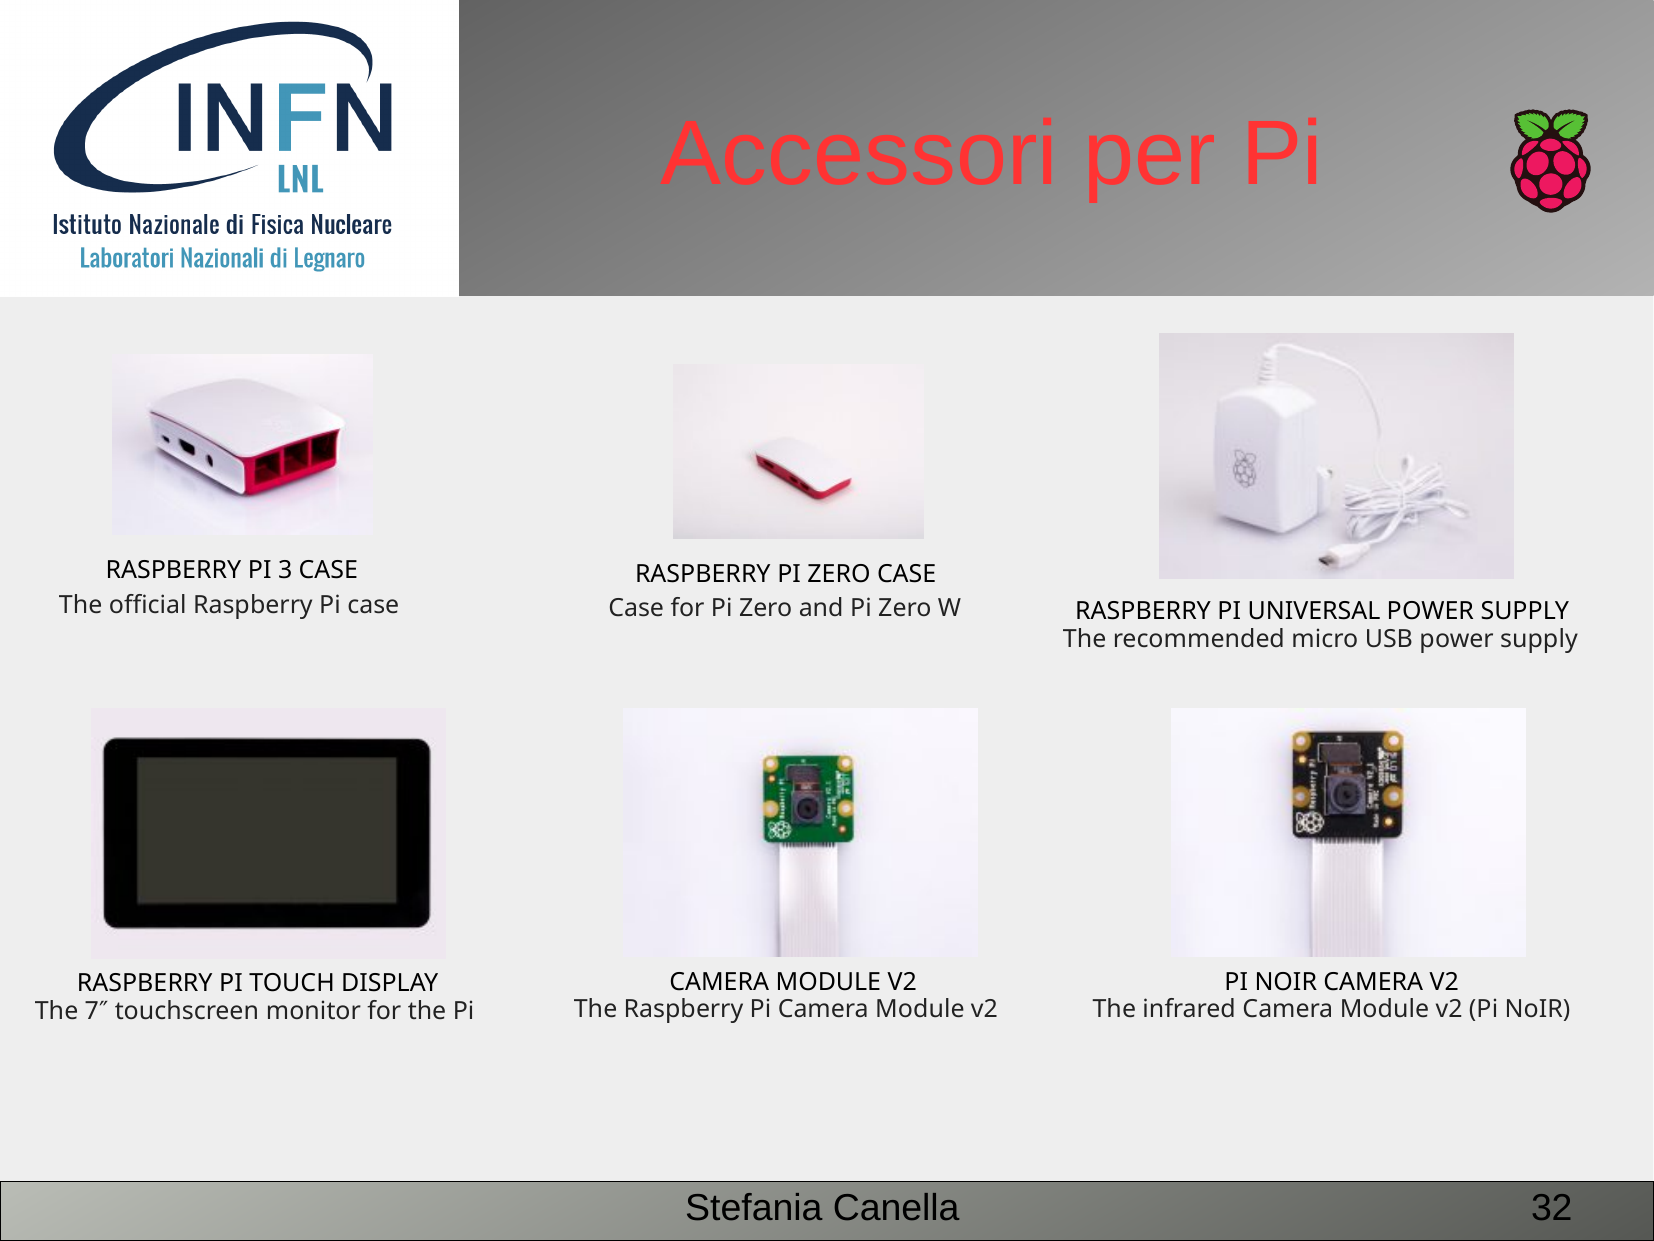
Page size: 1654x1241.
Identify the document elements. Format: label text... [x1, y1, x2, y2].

text_box Stefania Canella [670, 1178, 984, 1241]
text_box [459, 0, 1654, 296]
text_box Case for Pi Zero and Pi Zero W [608, 589, 989, 626]
text_box The Raspberry Pi Camera Module v2 [573, 990, 1028, 1021]
text_box The recommended micro USB power supply [1062, 620, 1611, 650]
text_box 34 [1516, 1178, 1654, 1241]
text_box The 7″ touchscreen monitor for the Pi [34, 992, 502, 1022]
picture [623, 708, 978, 957]
text_box CAMERA MODULE V2 [669, 963, 932, 990]
text_box The official Raspberry Pi case [59, 587, 426, 625]
picture [1159, 333, 1514, 579]
text_box RASPBERRY PI 3 CASE [105, 551, 379, 587]
text_box RASPBERRY PI TOUCH DISPLAY [76, 965, 460, 992]
picture [1171, 708, 1526, 957]
picture [91, 708, 446, 960]
picture [0, 0, 459, 297]
picture [112, 354, 373, 535]
picture [673, 364, 924, 539]
text_box The infrared Camera Module v2 (Pi NoIR) [1092, 990, 1604, 1021]
text_box [0, 1181, 670, 1241]
text_box RASPBERRY PI ZERO CASE [634, 555, 963, 589]
title Accessori per Pi [459, 49, 1571, 257]
text_box [984, 1181, 1516, 1241]
text_box PI NOIR CAMERA V2 [1224, 963, 1473, 990]
text_box RASPBERRY PI UNIVERSAL POWER SUPPLY [1075, 593, 1599, 620]
